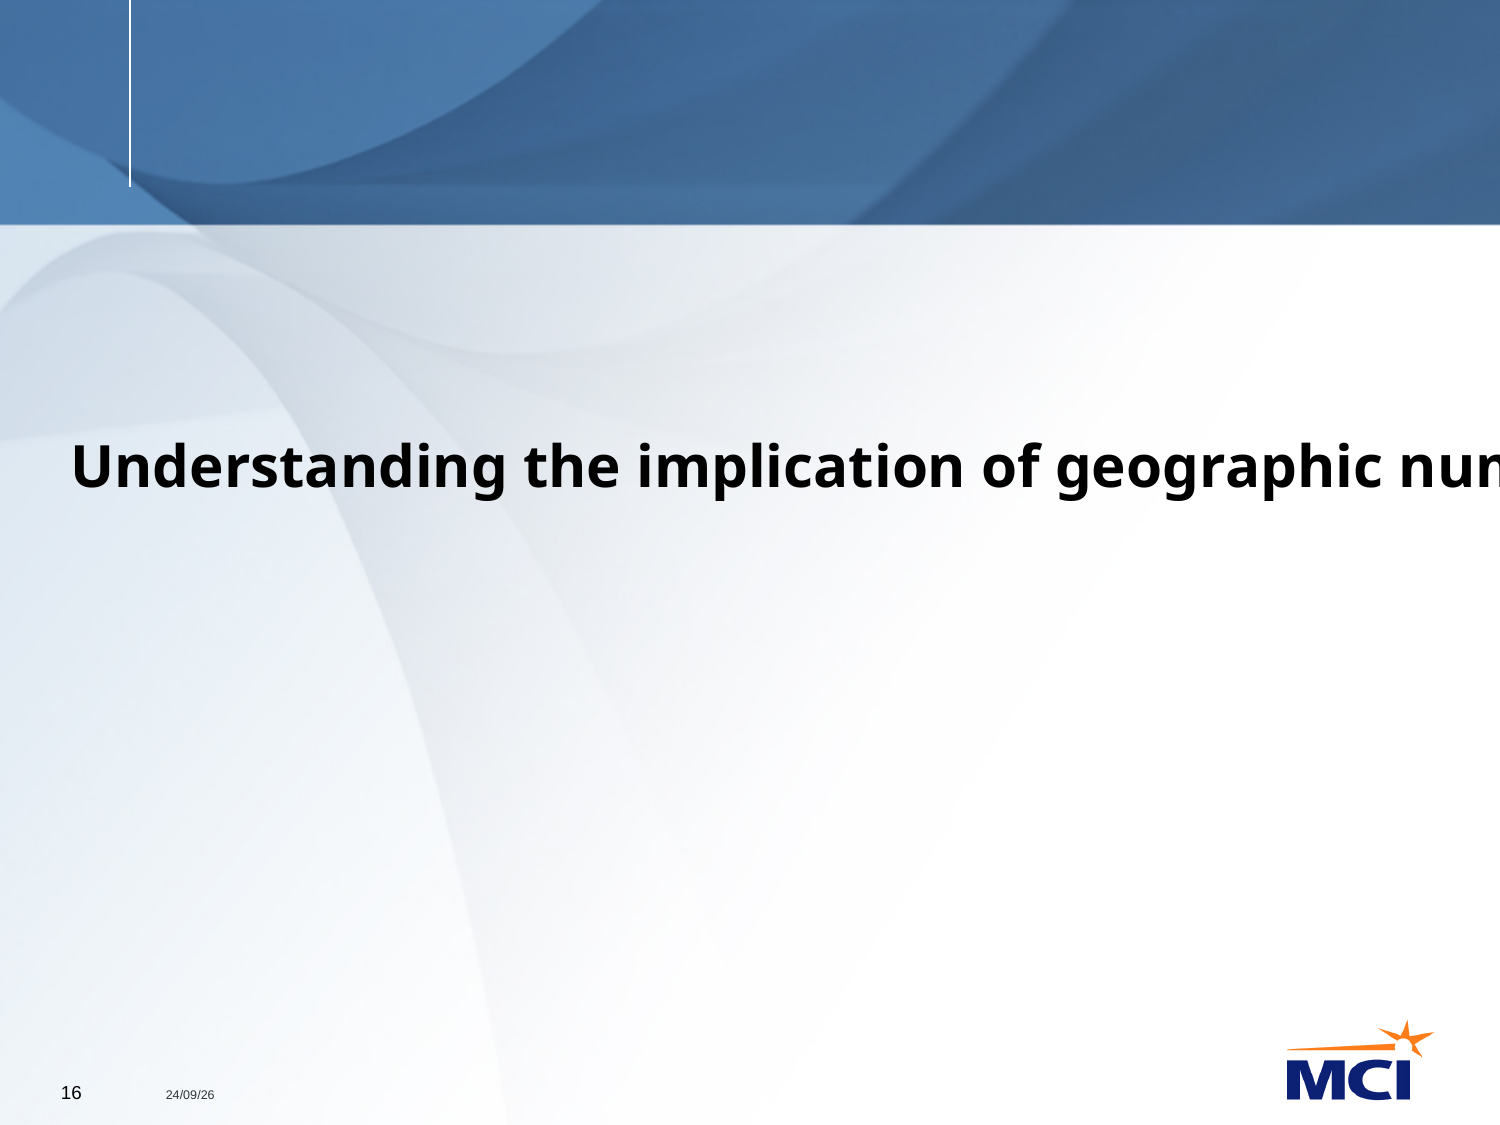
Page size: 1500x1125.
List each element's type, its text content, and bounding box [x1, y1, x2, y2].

text_box Understanding the implication of geographic numbering for VoIP in Europe [70, 410, 1431, 598]
picture [0, 0, 1500, 1125]
